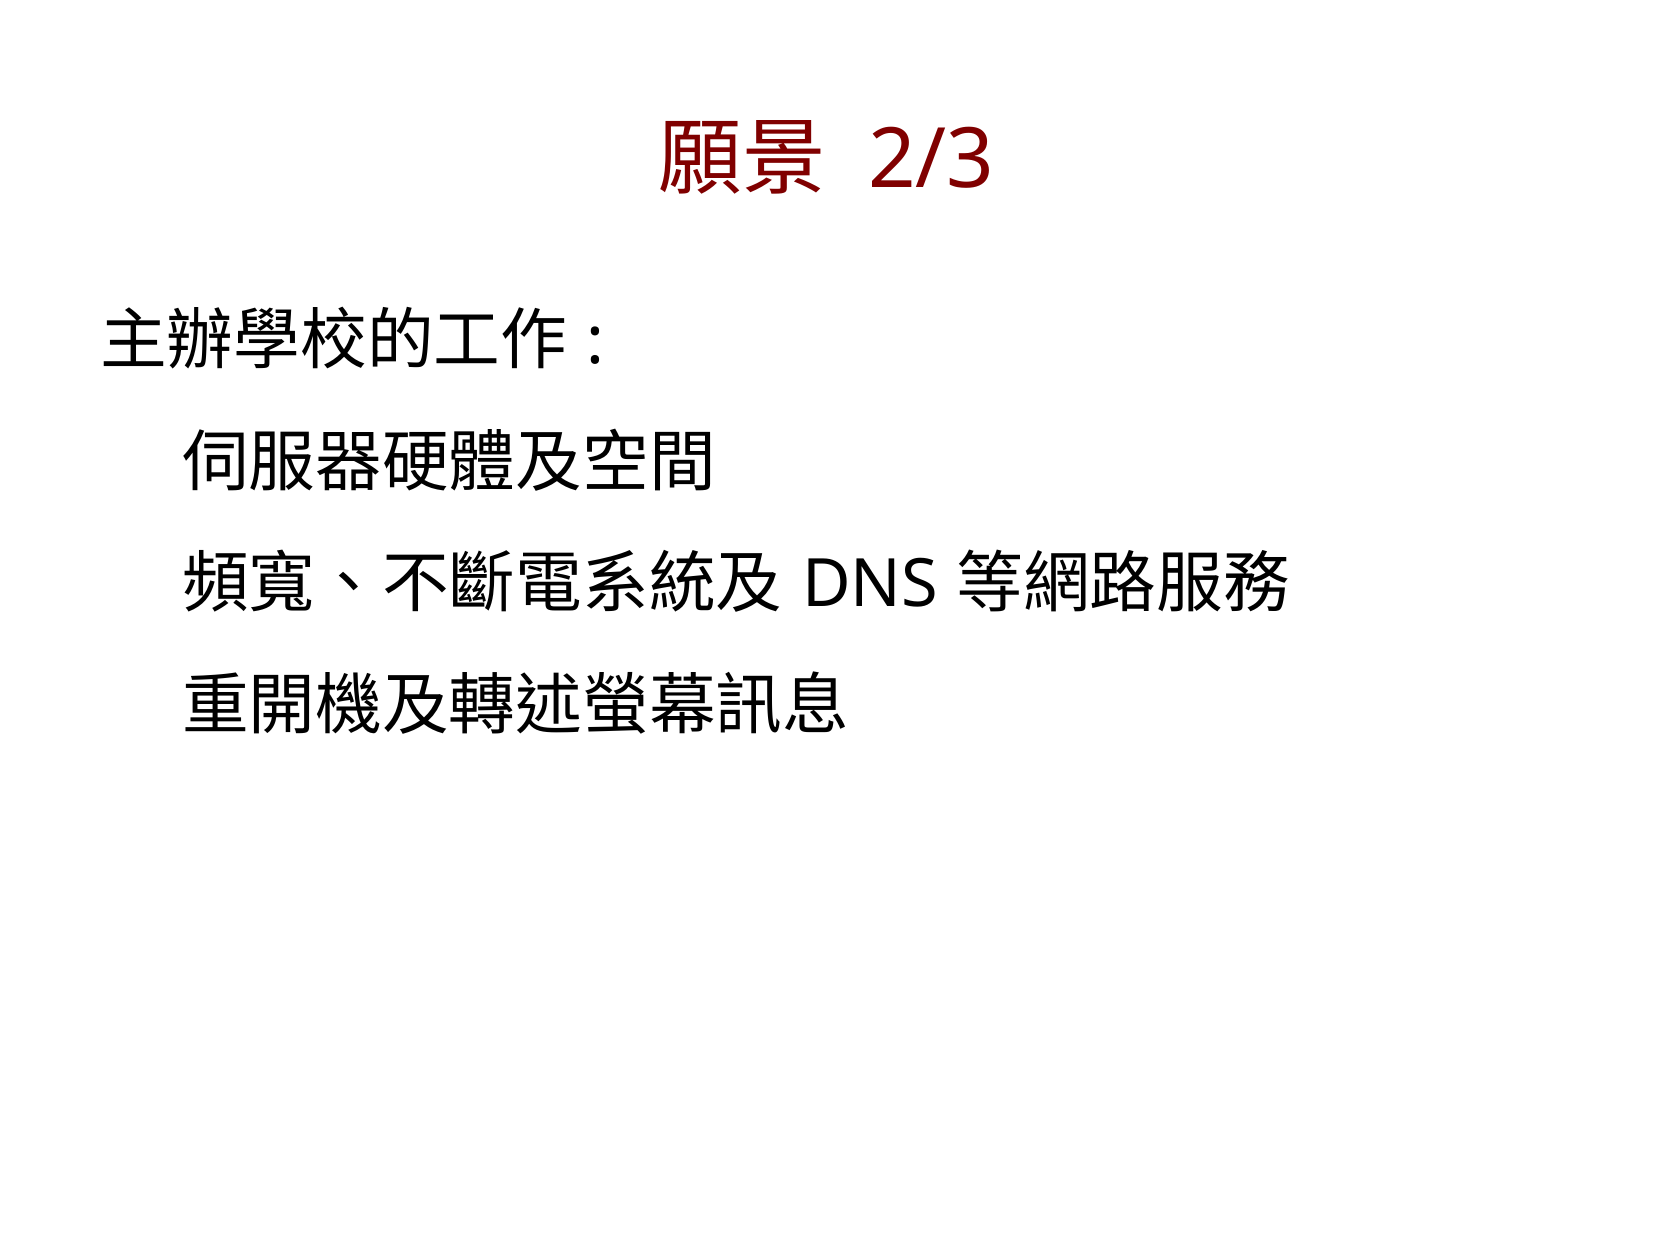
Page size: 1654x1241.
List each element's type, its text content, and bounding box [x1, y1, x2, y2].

title 願景 2/3 [82, 56, 1571, 250]
list 主辦學校的工作: 伺服器硬體及空間 頻寬、不斷電系統及DNS等網路服務 重開機及轉述螢幕訊息 [82, 290, 1571, 1094]
